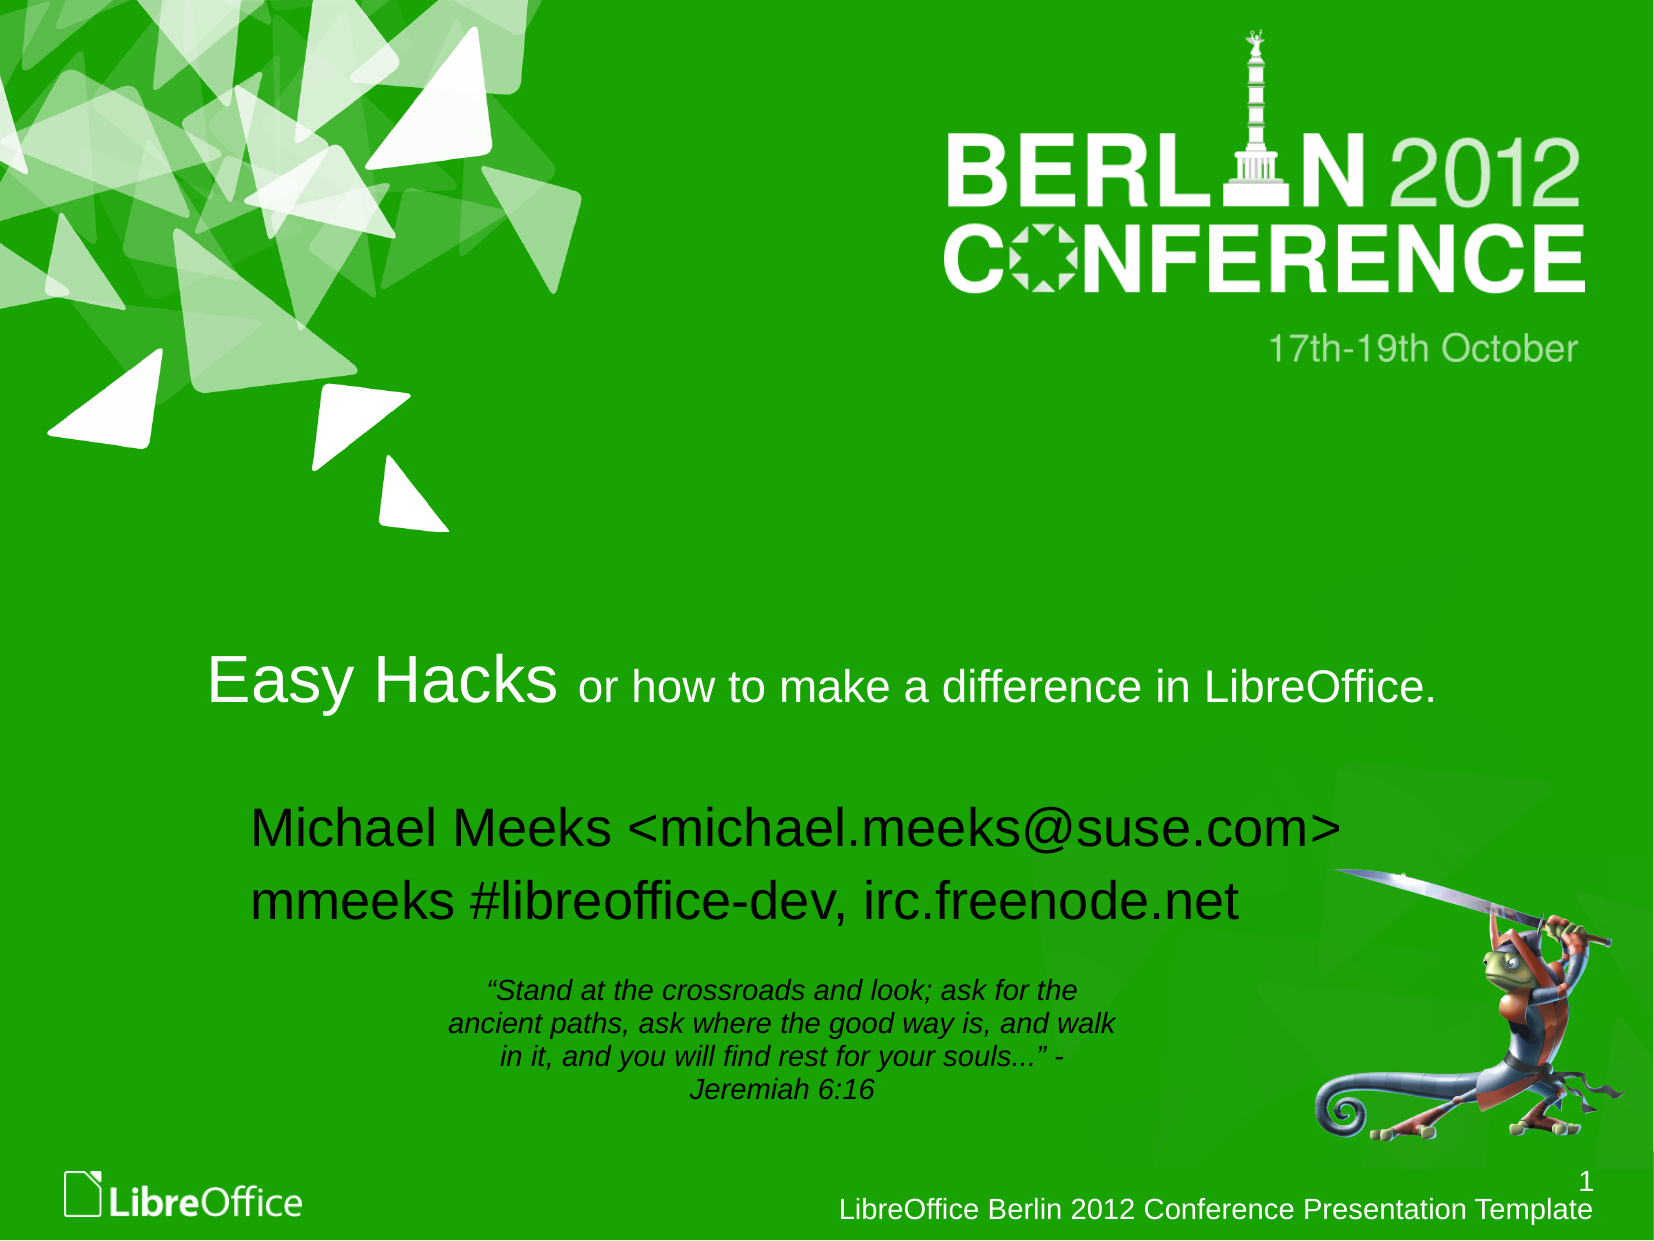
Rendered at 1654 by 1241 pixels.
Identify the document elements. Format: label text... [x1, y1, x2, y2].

text_box “Stand at the crossroads and look; ask for the ancient paths, ask where the good way is, and walk in it, and you will find rest for your souls...” - Jeremiah 6:16 [442, 974, 1123, 1154]
list Michael Meeks <michael.meeks@suse.com> mmeeks #libreoffice-dev, irc.freenode.net [206, 797, 1477, 1241]
picture [944, 29, 1585, 362]
picture [64, 1171, 206, 1217]
title Easy Hacks or how to make a difference in LibreOffice. [206, 590, 1477, 768]
picture [0, 0, 680, 532]
picture [915, 548, 1654, 1182]
